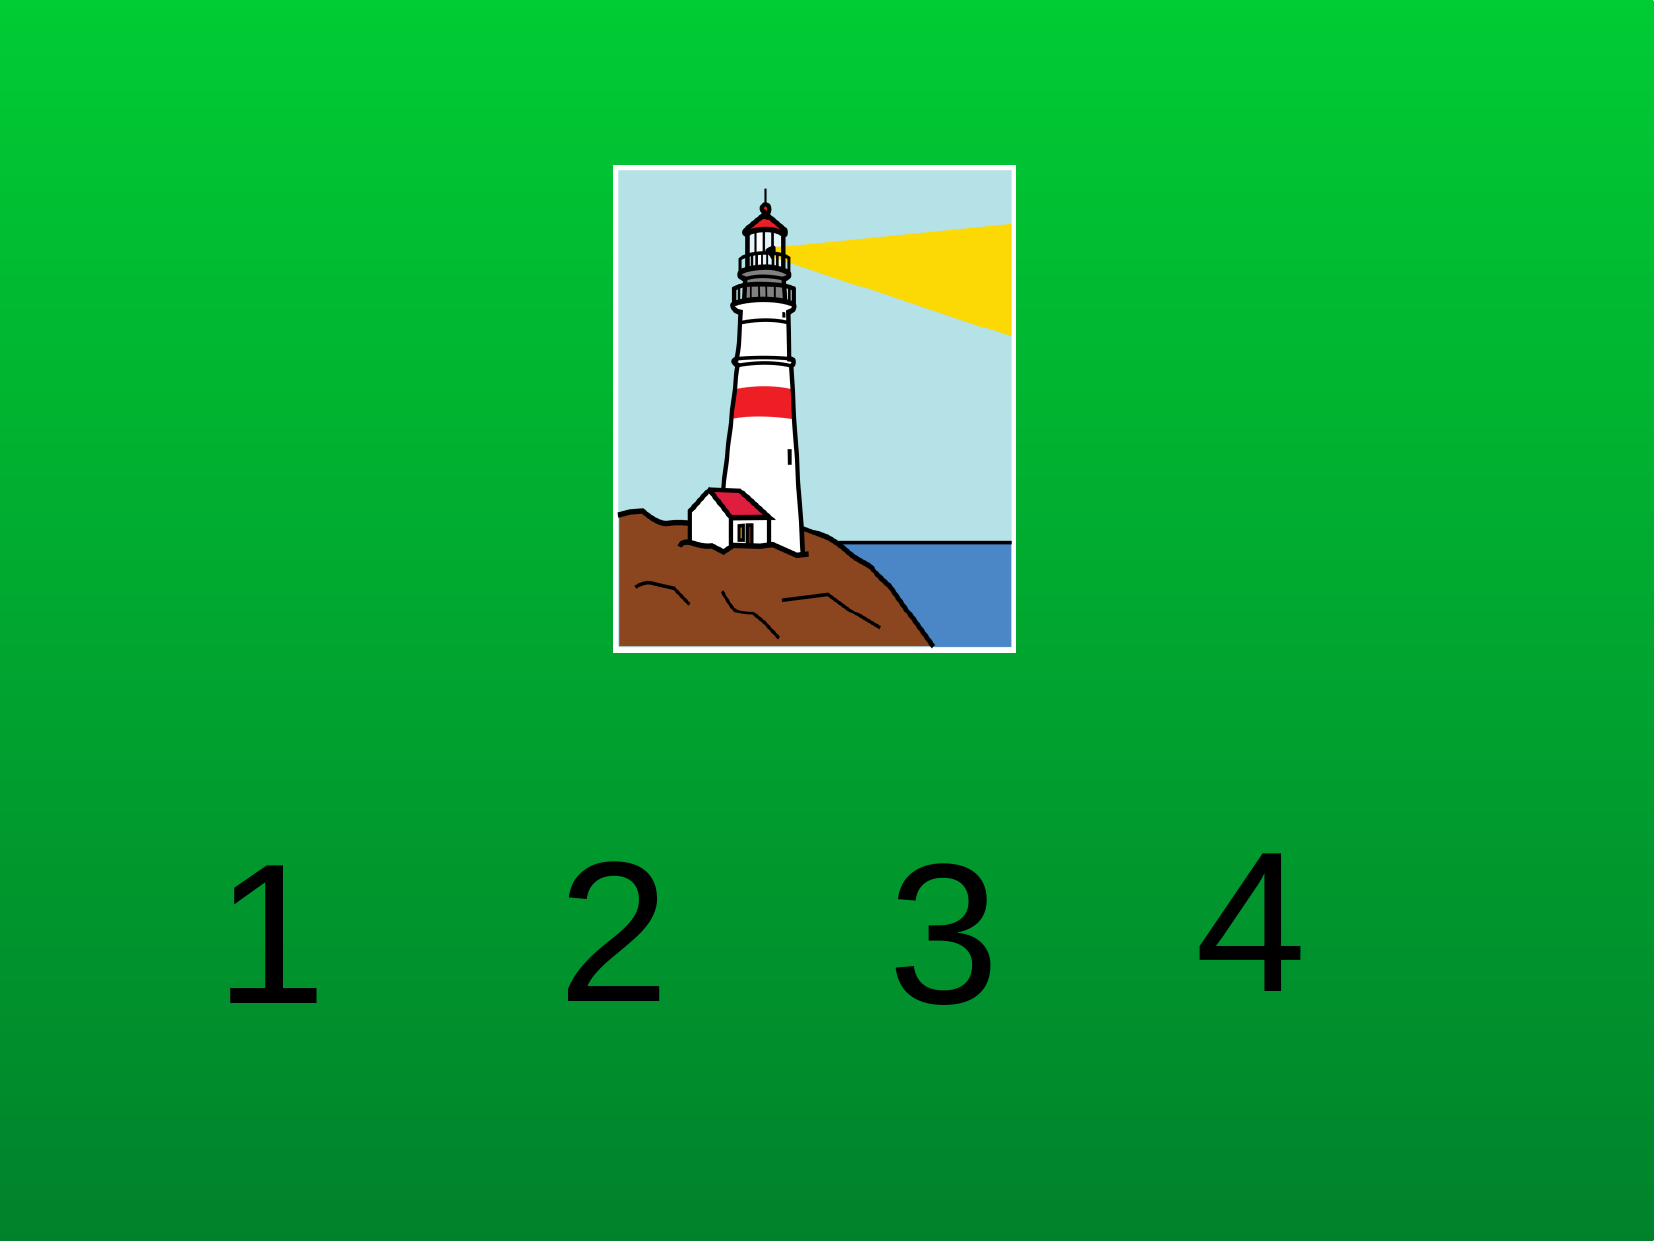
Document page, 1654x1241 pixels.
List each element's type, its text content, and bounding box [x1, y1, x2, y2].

picture [613, 165, 1016, 653]
text_box 1 [200, 814, 438, 1054]
text_box 2 [543, 812, 780, 1052]
text_box 4 [1181, 803, 1418, 1042]
text_box 3 [874, 814, 1111, 1054]
